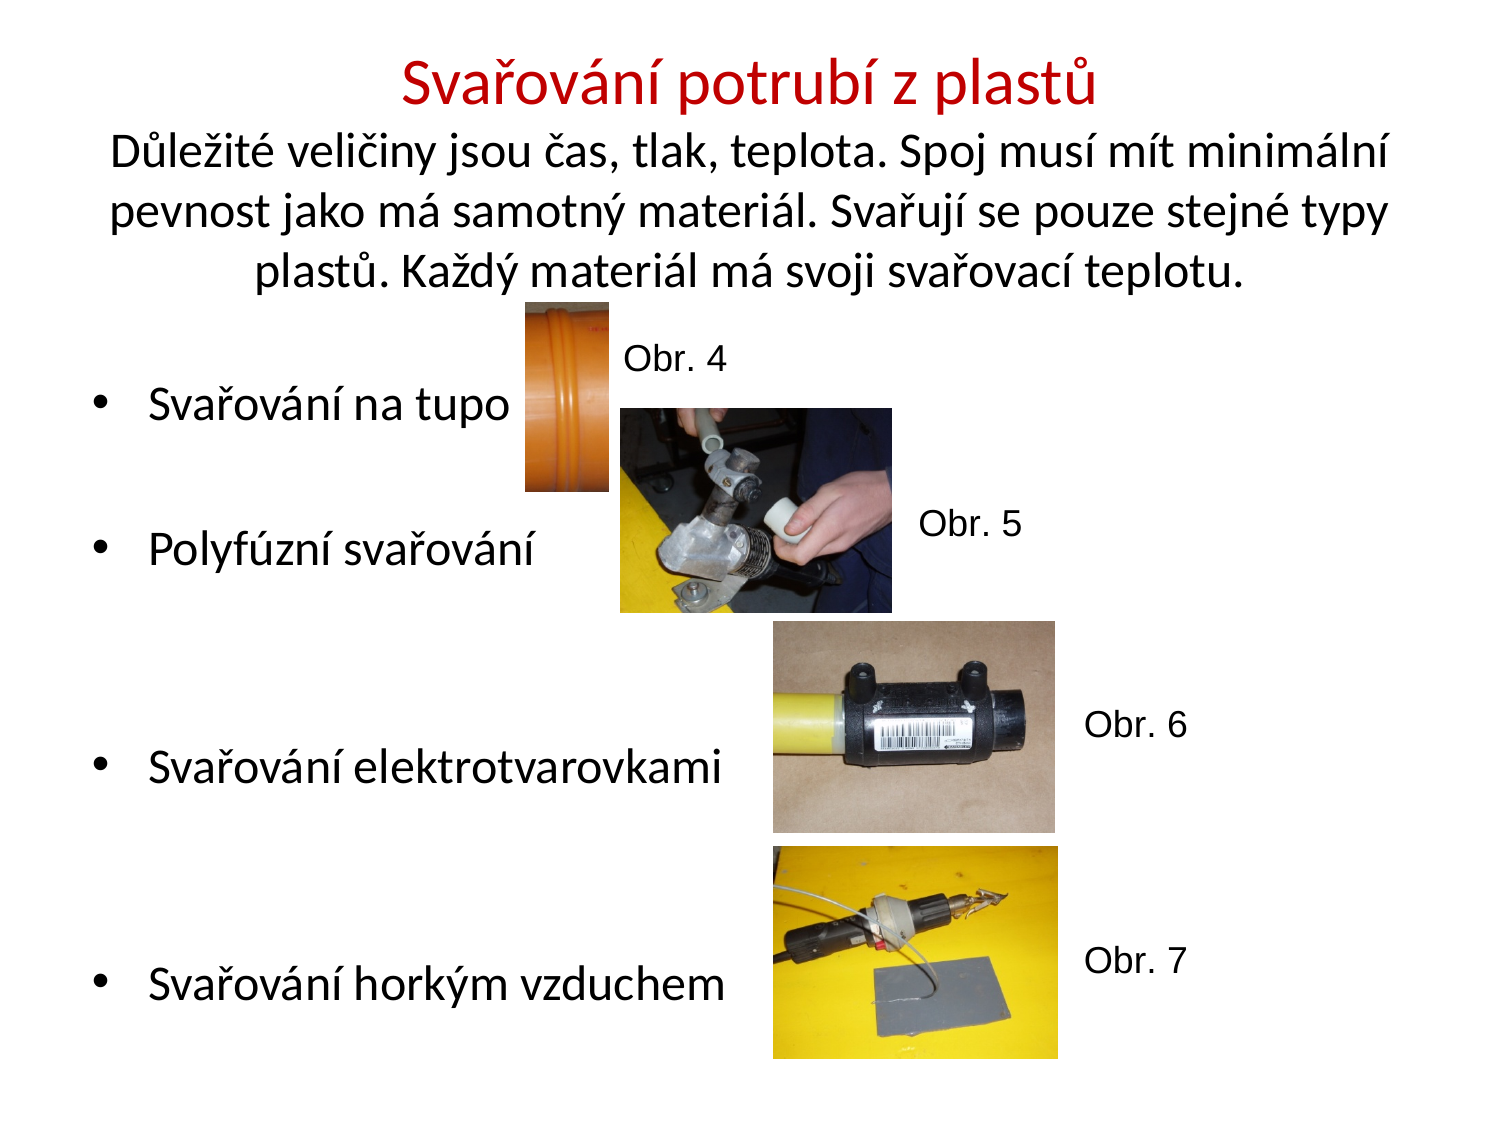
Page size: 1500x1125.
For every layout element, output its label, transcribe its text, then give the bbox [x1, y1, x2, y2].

picture [773, 621, 1055, 833]
text_box Obr. 6 [1069, 692, 1235, 753]
title Svařování potrubí z plastů Důležité veličiny jsou čas, tlak, teplota. Spoj musí mít minimální pevnost jako má samotný materiál. Svařují se pouze stejné typy plastů. Každý materiál má svoji svařovací teplotu. [75, 30, 1426, 306]
picture [773, 846, 1058, 1059]
list Svařování na tupo Polyfúzní svařování Svařování elektrotvarovkami Svařování horkým vzduchem [76, 290, 1427, 1091]
picture [620, 408, 892, 613]
picture [525, 302, 609, 492]
text_box Obr. 4 [608, 326, 762, 387]
text_box Obr. 5 [903, 491, 1070, 553]
text_box Obr. 7 [1068, 928, 1247, 990]
